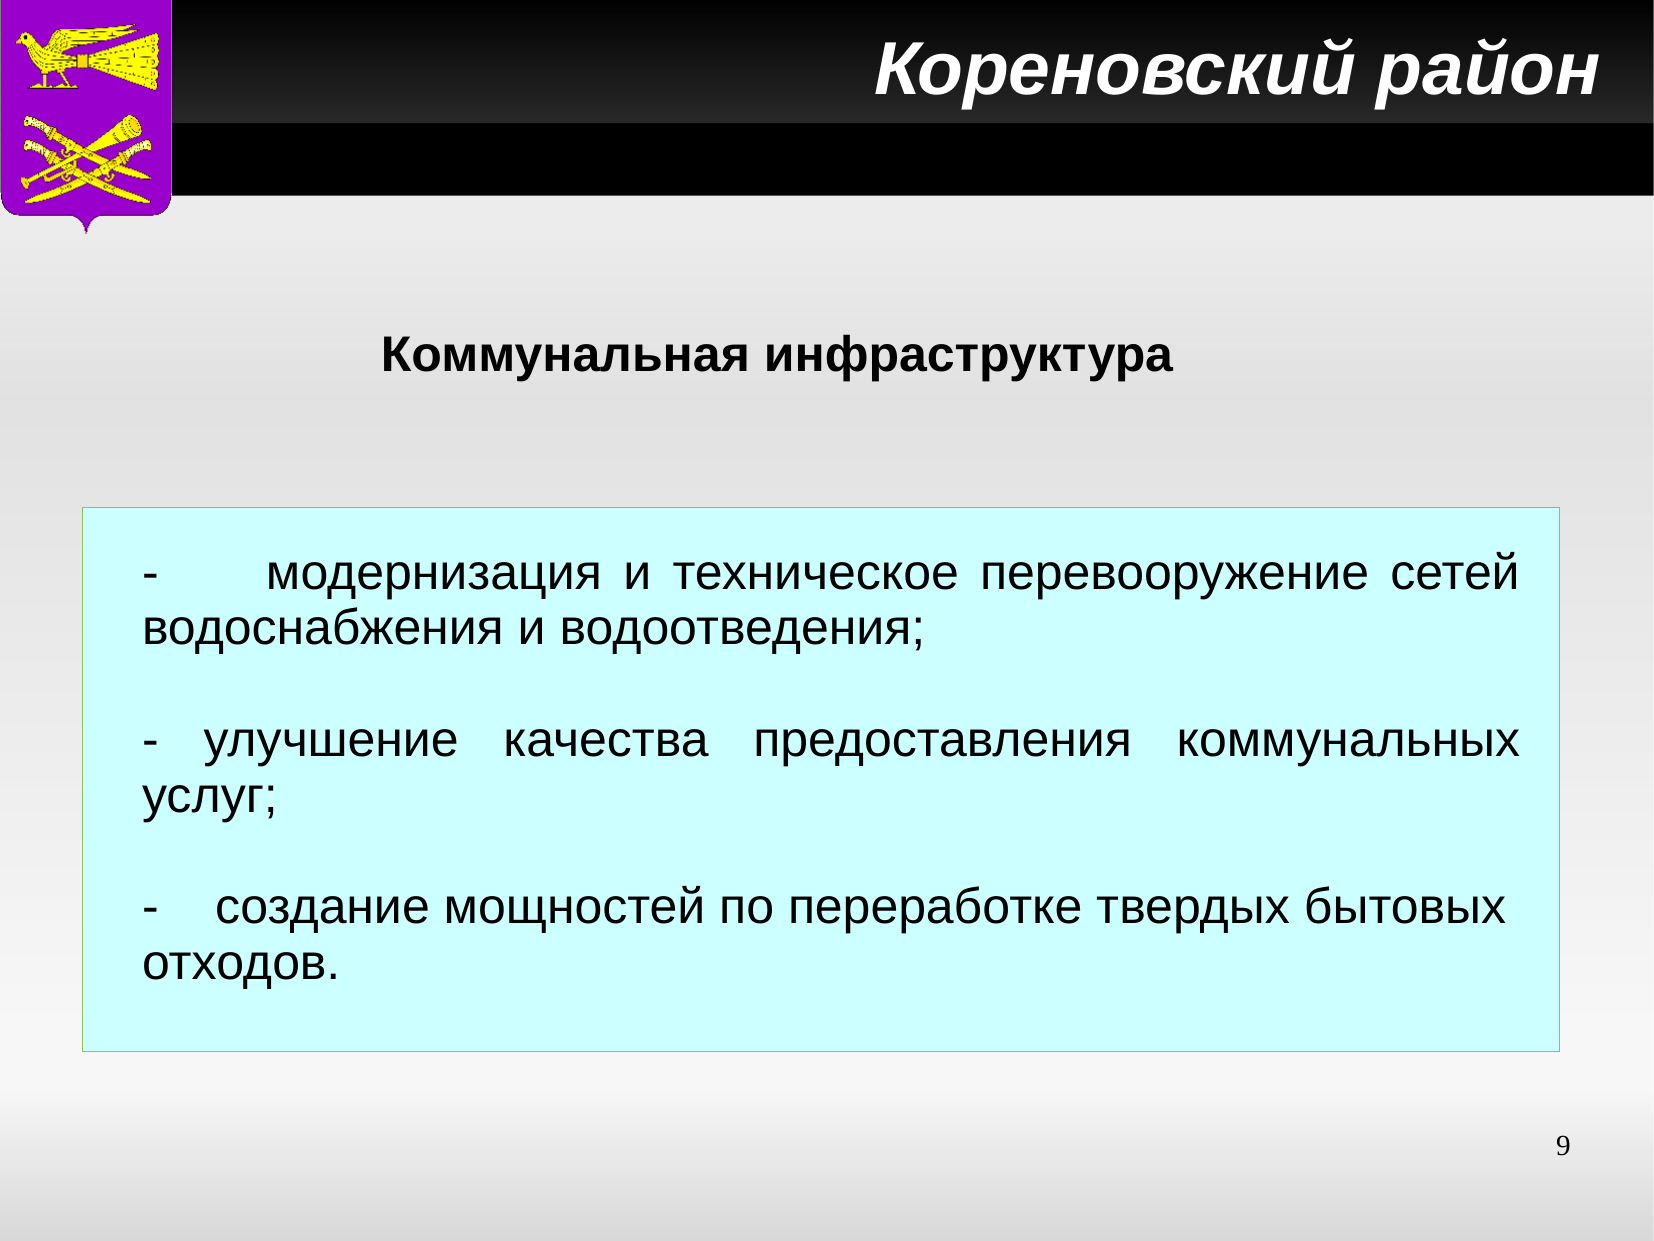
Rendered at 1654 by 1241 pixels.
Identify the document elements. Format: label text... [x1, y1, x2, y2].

text_box [82, 507, 1560, 1052]
picture [0, 0, 1654, 1241]
text_box Кореновский район [797, 19, 1617, 119]
text_box Коммунальная инфраструктура [366, 318, 1188, 390]
text_box - модернизация и техническое перевооружение сетей водоснабжения и водоотведения; - улучшение качества предоставления коммунальных услуг; - создание мощностей по переработке твердых бытовых отходов. [127, 536, 1536, 1054]
